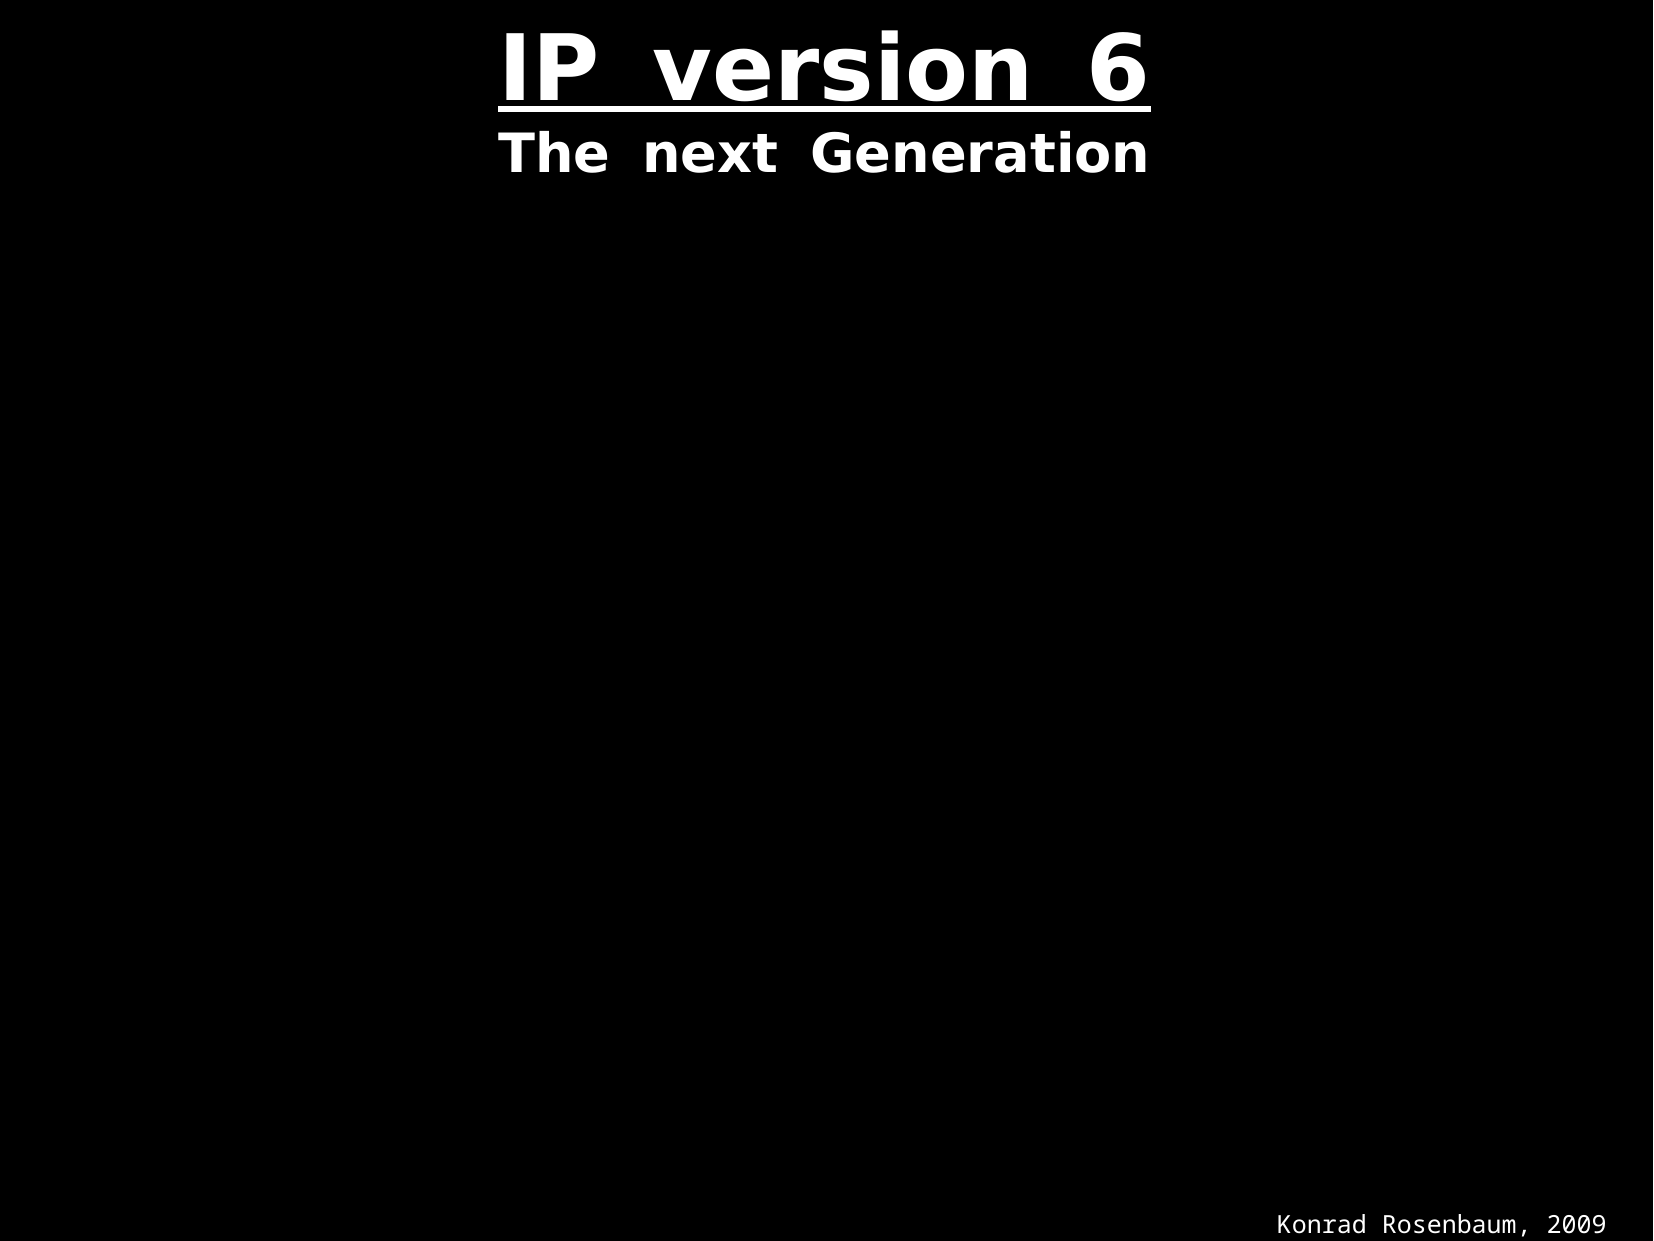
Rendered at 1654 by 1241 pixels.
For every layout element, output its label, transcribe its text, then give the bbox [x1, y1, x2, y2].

text_box Konrad Rosenbaum, 2009 [919, 1206, 1607, 1241]
title IP version 6 The next Generation [498, 15, 1152, 249]
